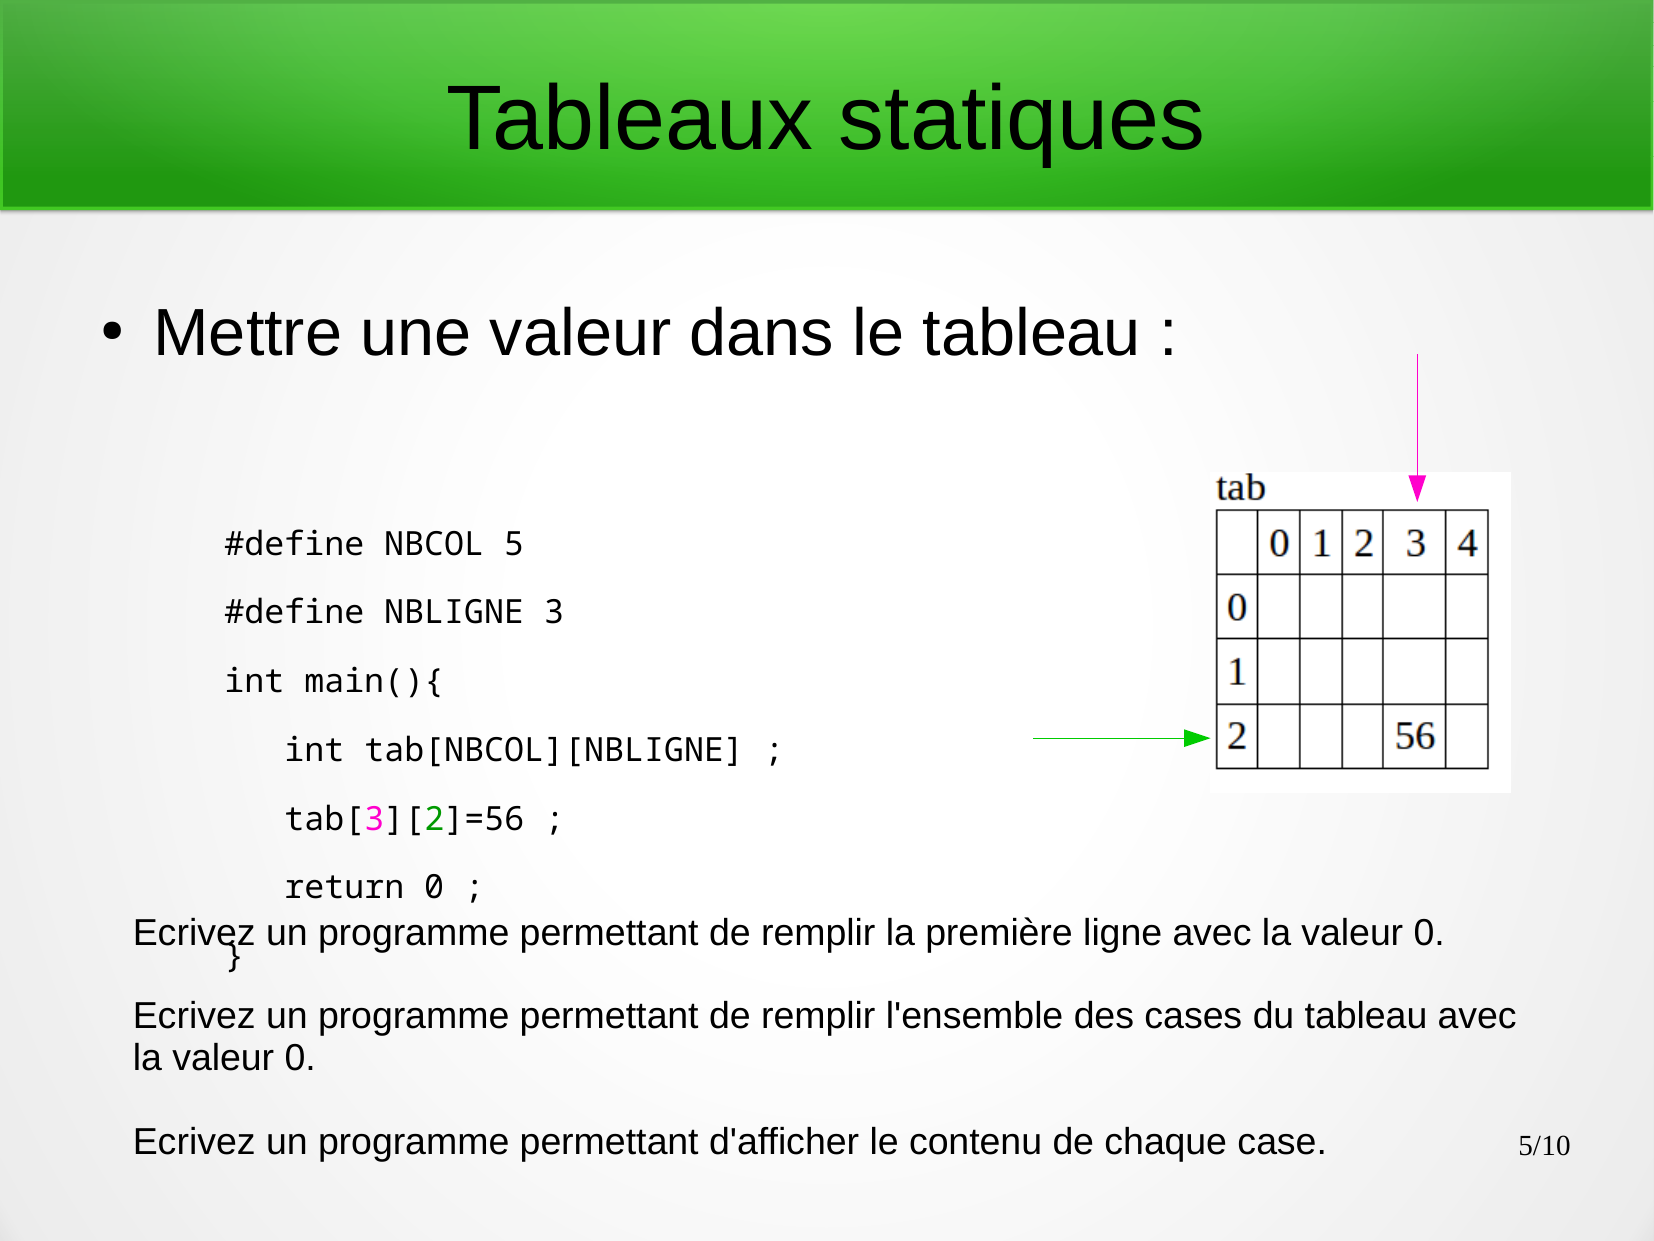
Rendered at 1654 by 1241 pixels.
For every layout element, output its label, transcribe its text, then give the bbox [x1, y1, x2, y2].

text_box Ecrivez un programme permettant de remplir la première ligne avec la valeur 0. Ecrivez un programme permettant de remplir l'ensemble des cases du tableau avec la valeur 0. Ecrivez un programme permettant d'afficher le contenu de chaque case. [118, 903, 1565, 1171]
picture [1210, 472, 1511, 793]
title Tableaux statiques [82, 47, 1571, 189]
list Mettre une valeur dans le tableau : #define NBCOL 5 #define NBLIGNE 3 int main(){ int tab[NBCOL][NBLIGNE] ; tab[3][2]=56 ; return 0 ; } [82, 295, 1571, 1015]
